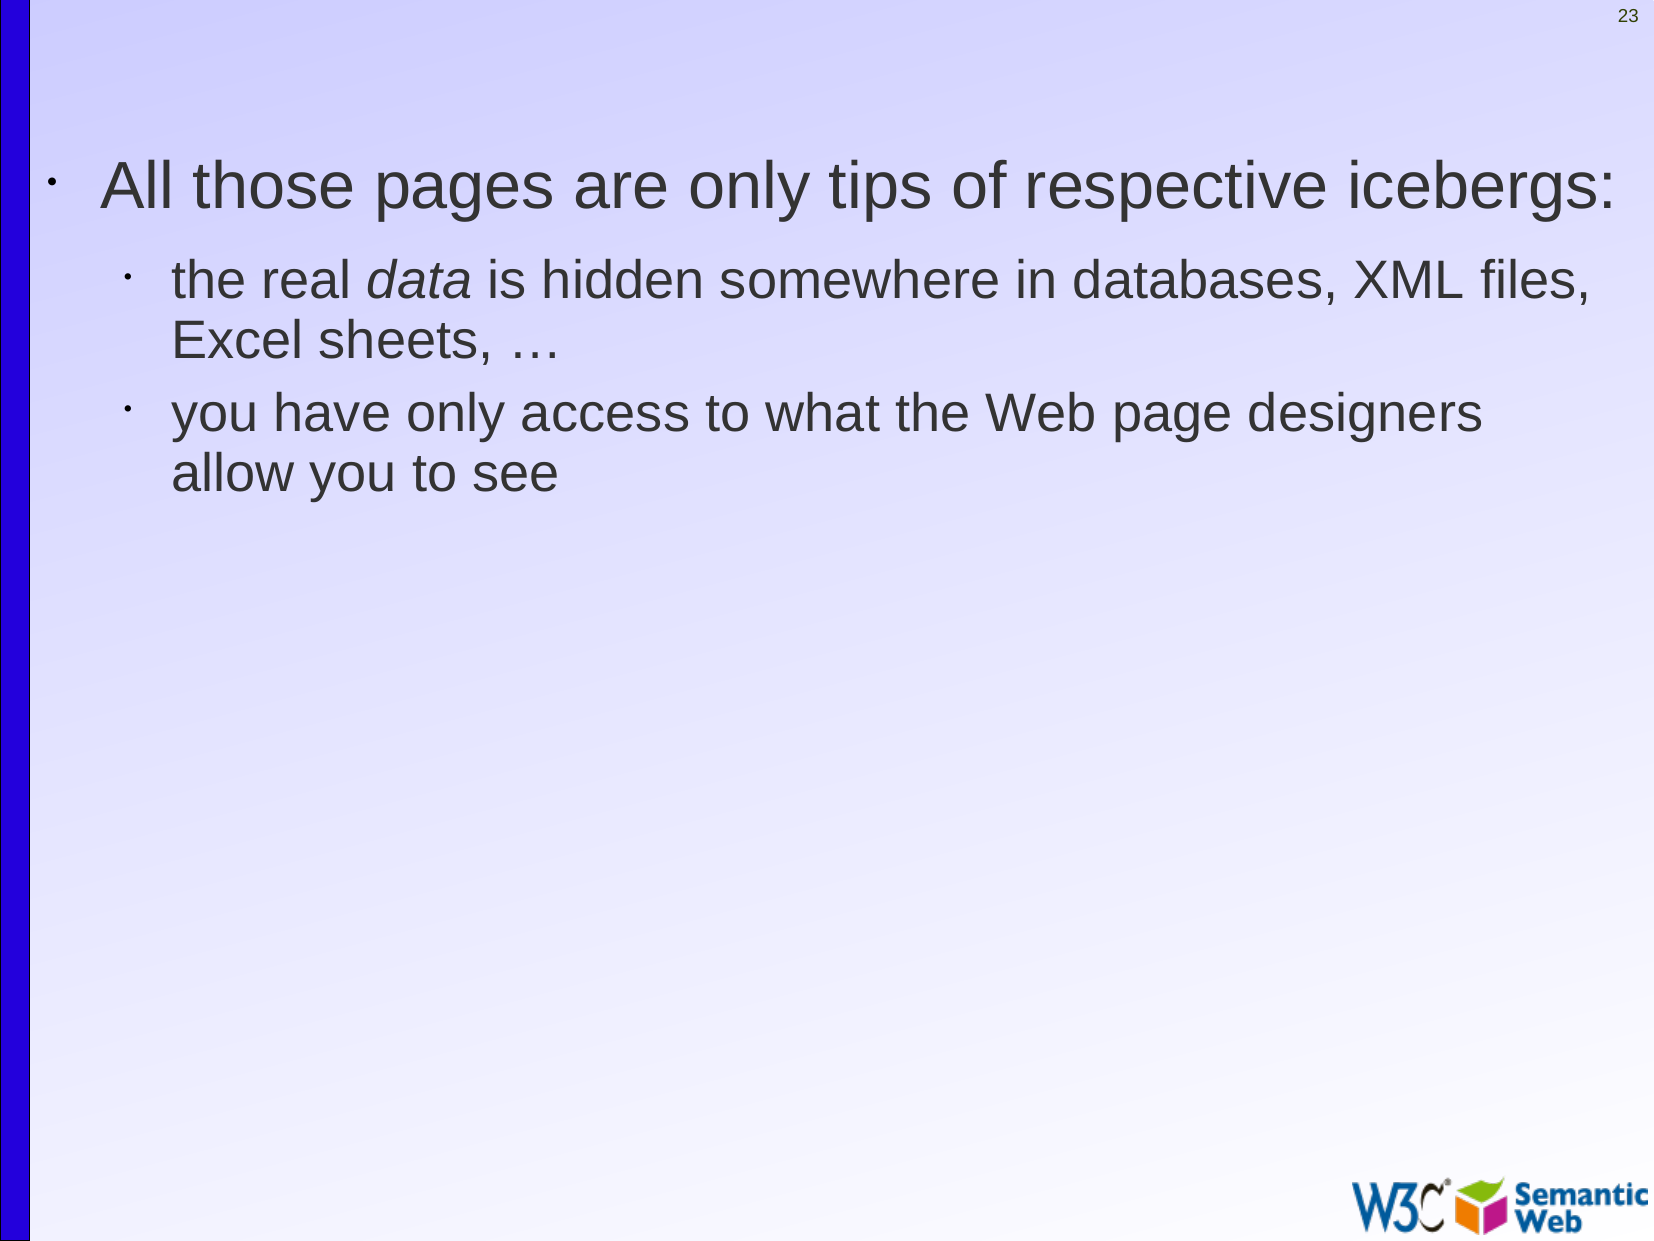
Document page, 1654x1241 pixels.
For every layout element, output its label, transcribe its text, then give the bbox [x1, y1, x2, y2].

picture [1352, 1175, 1648, 1235]
list All those pages are only tips of respective icebergs: the real data is hidden somewhere in databases, XML files, Excel sheets, … you have only access to what the Web page designers allow you to see [29, 147, 1624, 1134]
